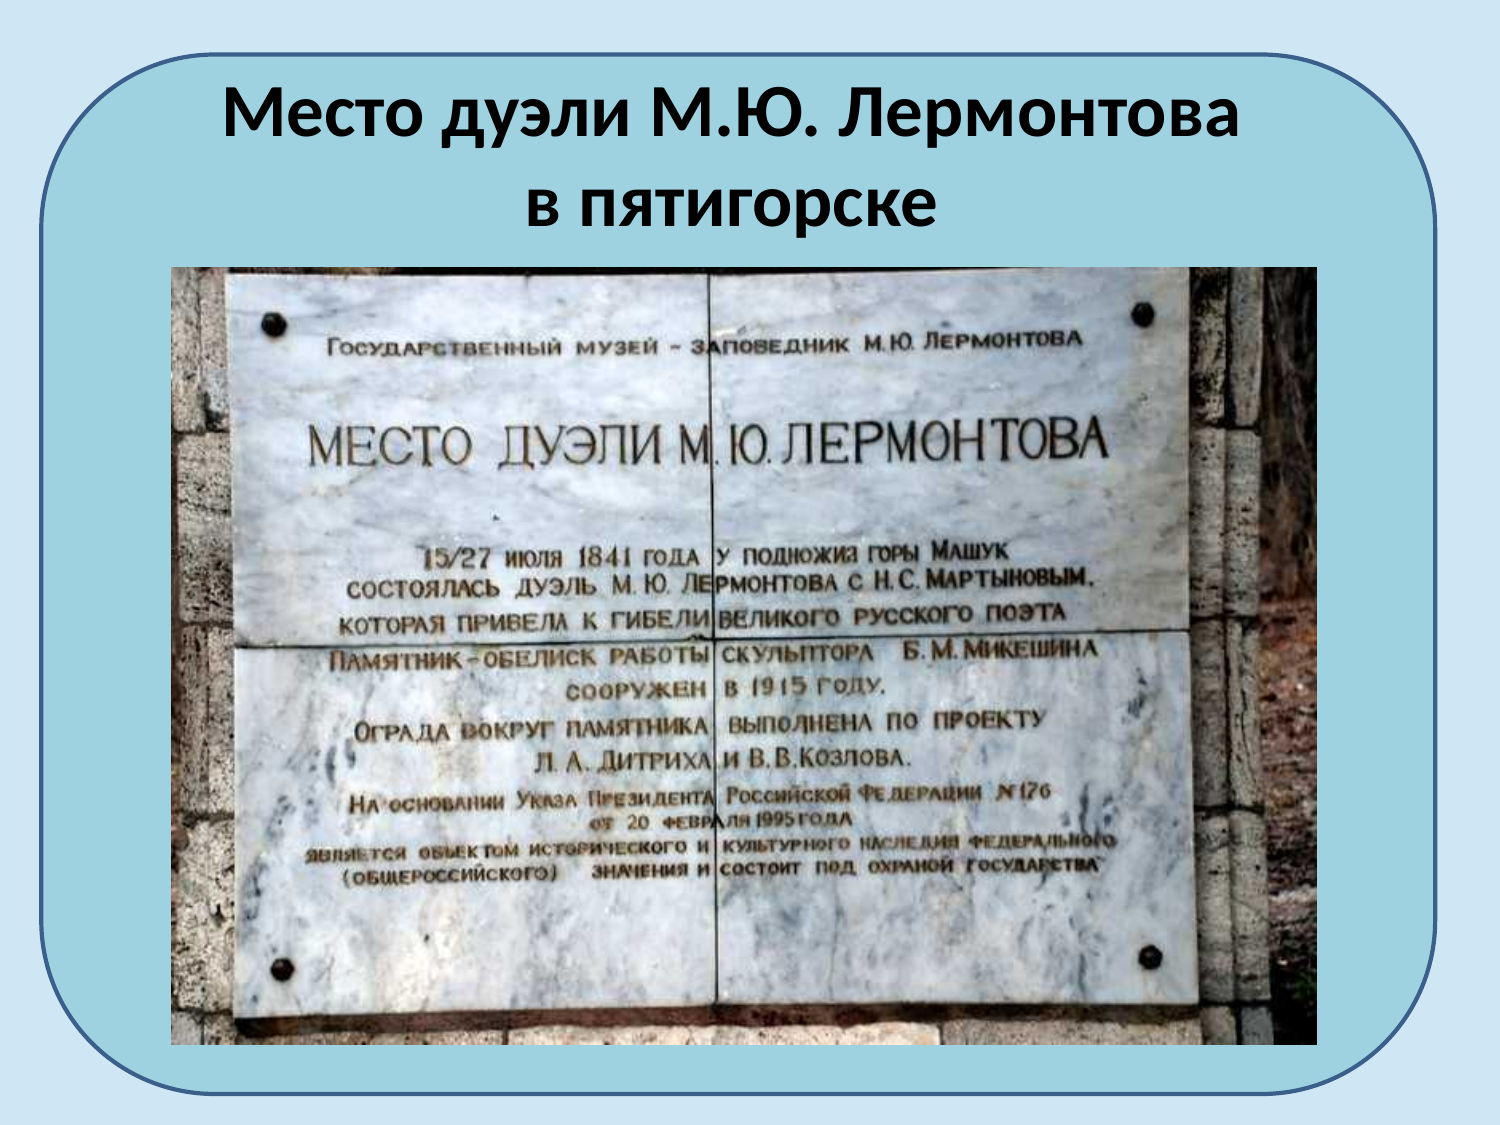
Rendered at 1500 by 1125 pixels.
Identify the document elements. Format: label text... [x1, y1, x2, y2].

title Место дуэли М.Ю. Лермонтова в пятигорске [64, 54, 1415, 243]
picture [171, 267, 1317, 1045]
